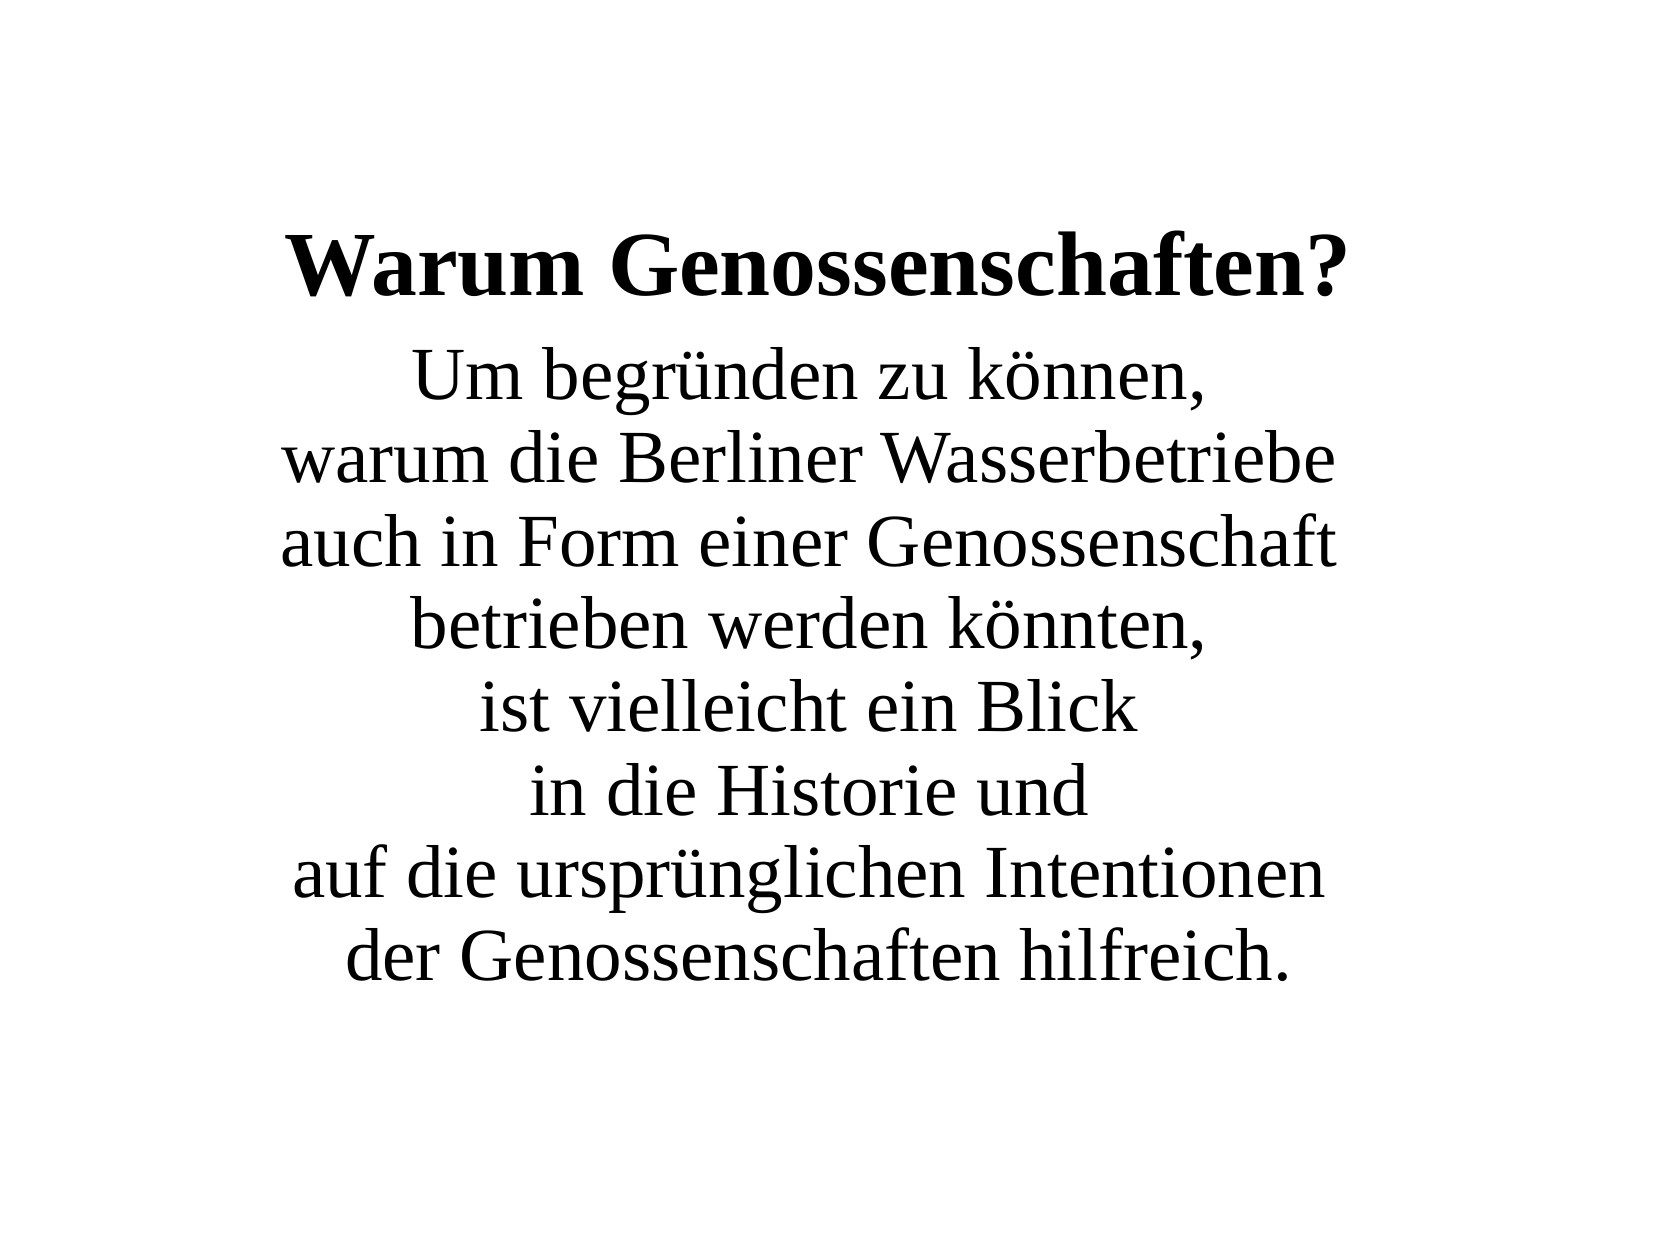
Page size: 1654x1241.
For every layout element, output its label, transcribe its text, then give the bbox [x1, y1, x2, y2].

text_box Warum Genossenschaften? Um begründen zu können, warum die Berliner Wasserbetriebe auch in Form einer Genossenschaft betrieben werden könnten, ist vielleicht ein Blick in die Historie und auf die ursprünglichen Intentionen der Genossenschaften hilfreich. [265, 206, 1372, 1005]
